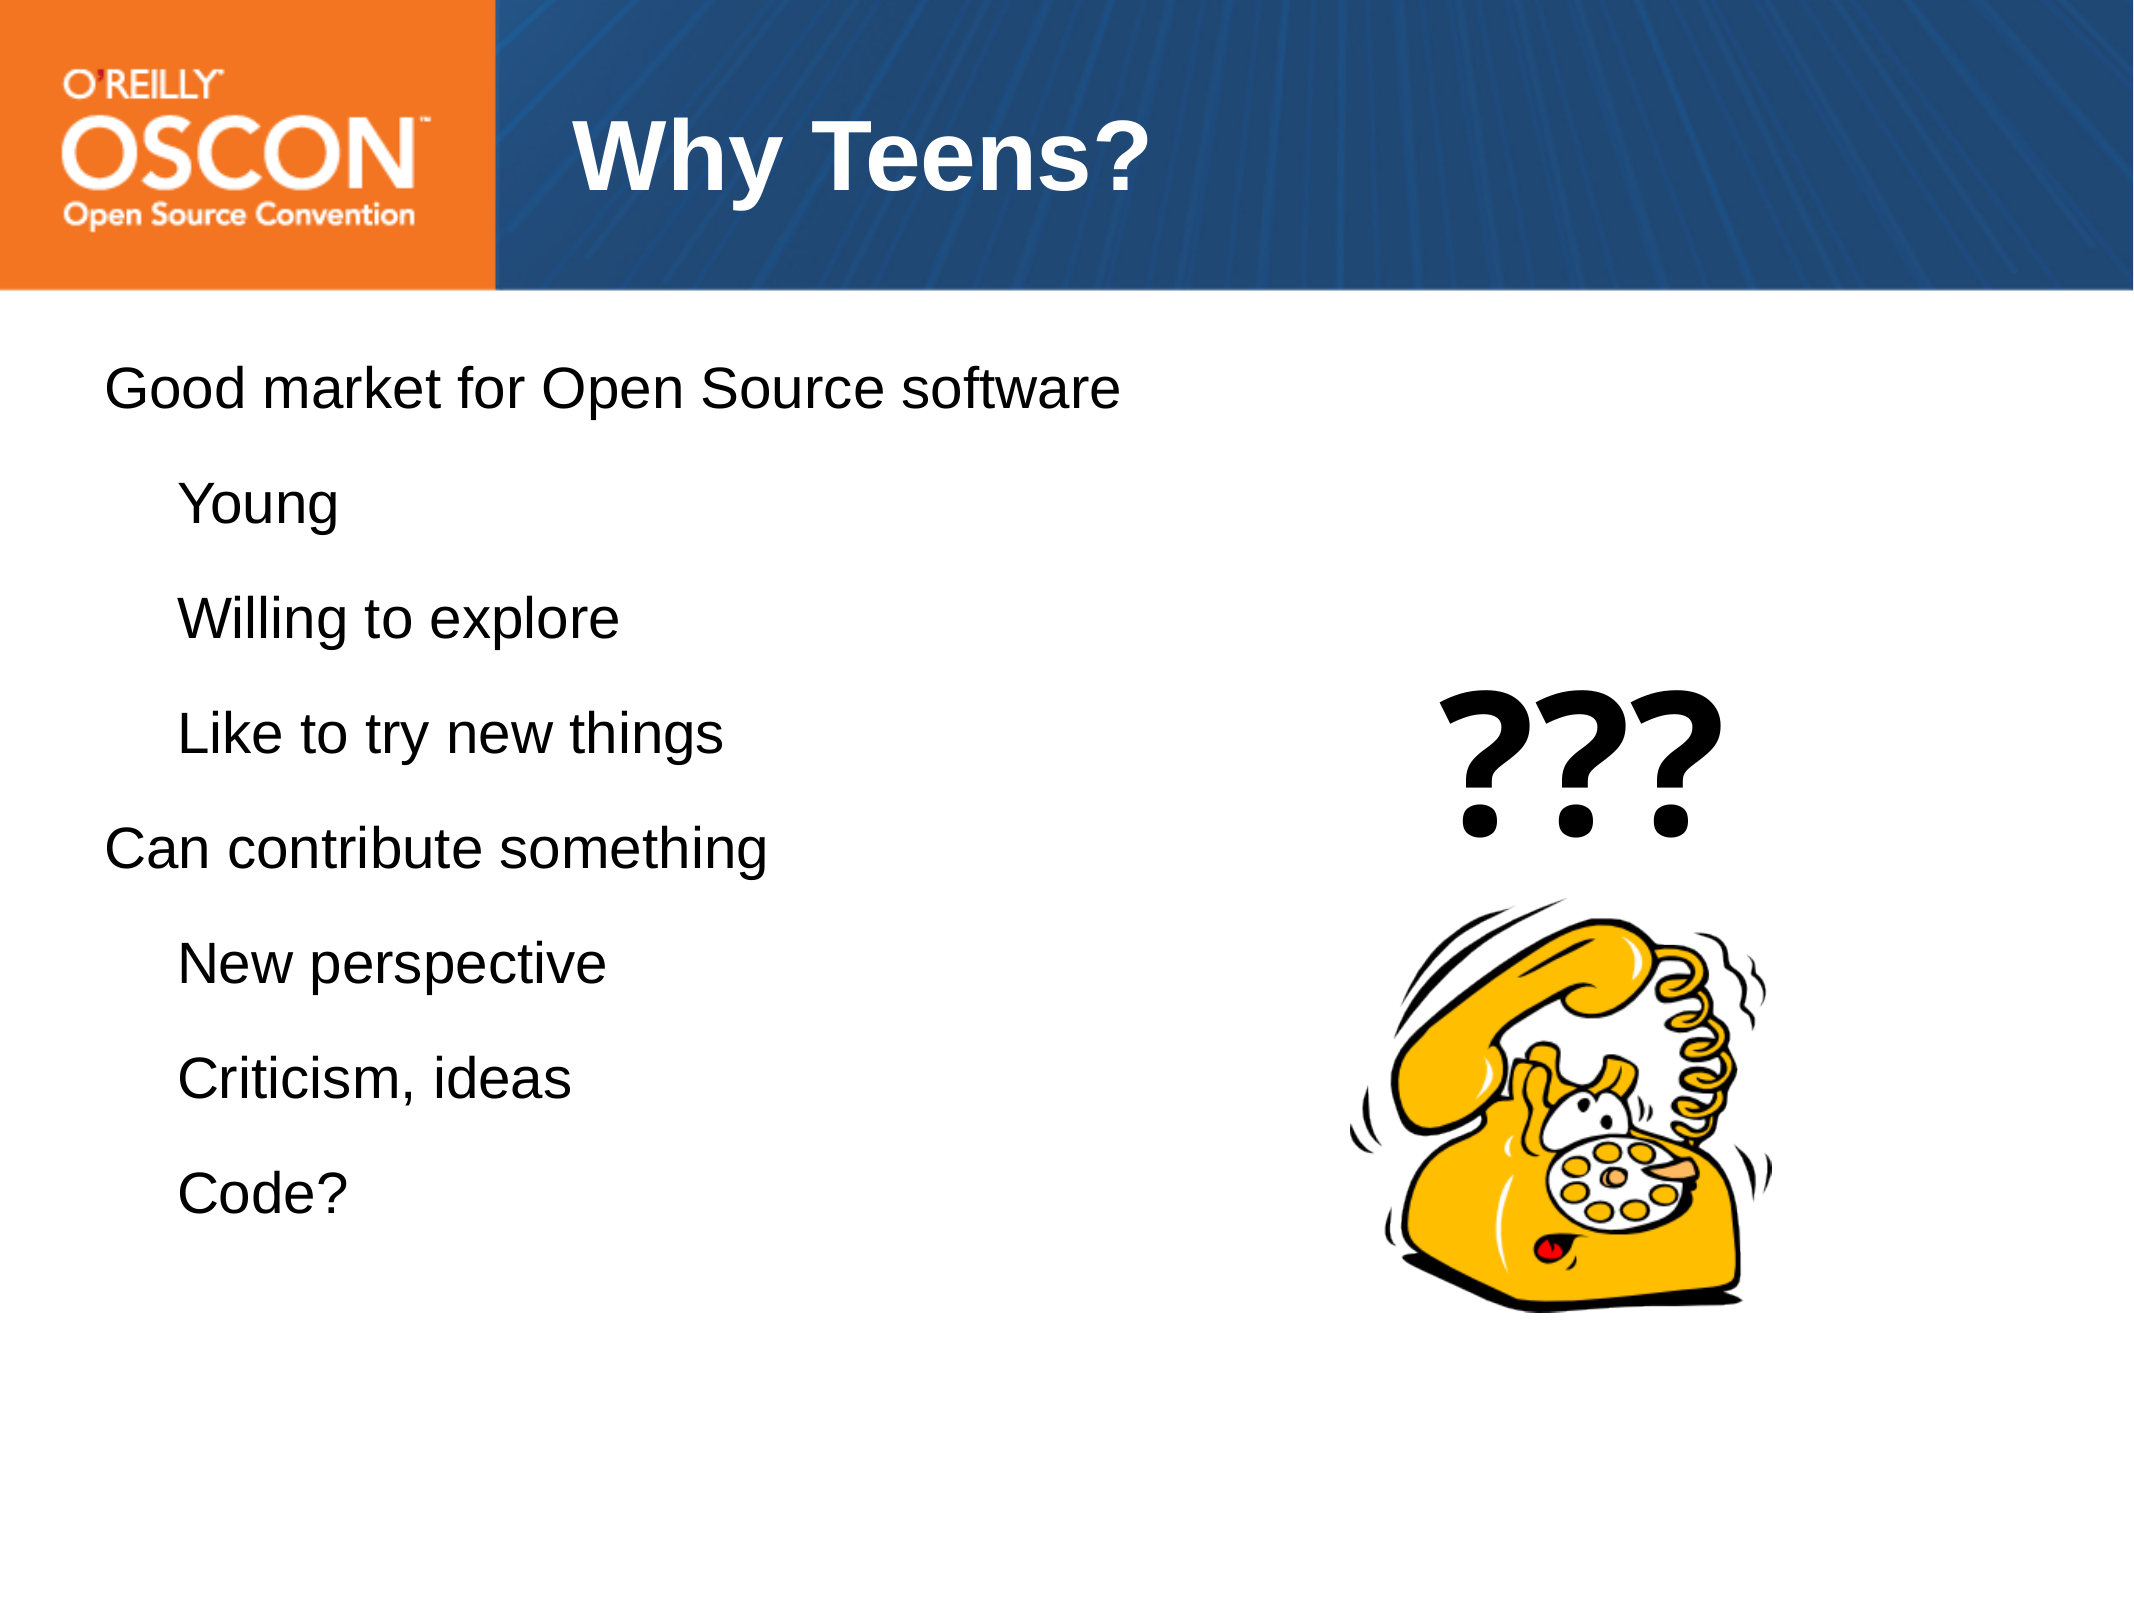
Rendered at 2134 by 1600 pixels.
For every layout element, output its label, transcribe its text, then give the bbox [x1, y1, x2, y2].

list Good market for Open Source software Young Willing to explore Like to try new things Can contribute something New perspective Criticism, ideas Code? [60, 356, 2050, 1544]
picture [0, 0, 2134, 1600]
text_box ??? [1425, 614, 1988, 860]
title Why Teens? [572, 48, 2086, 264]
